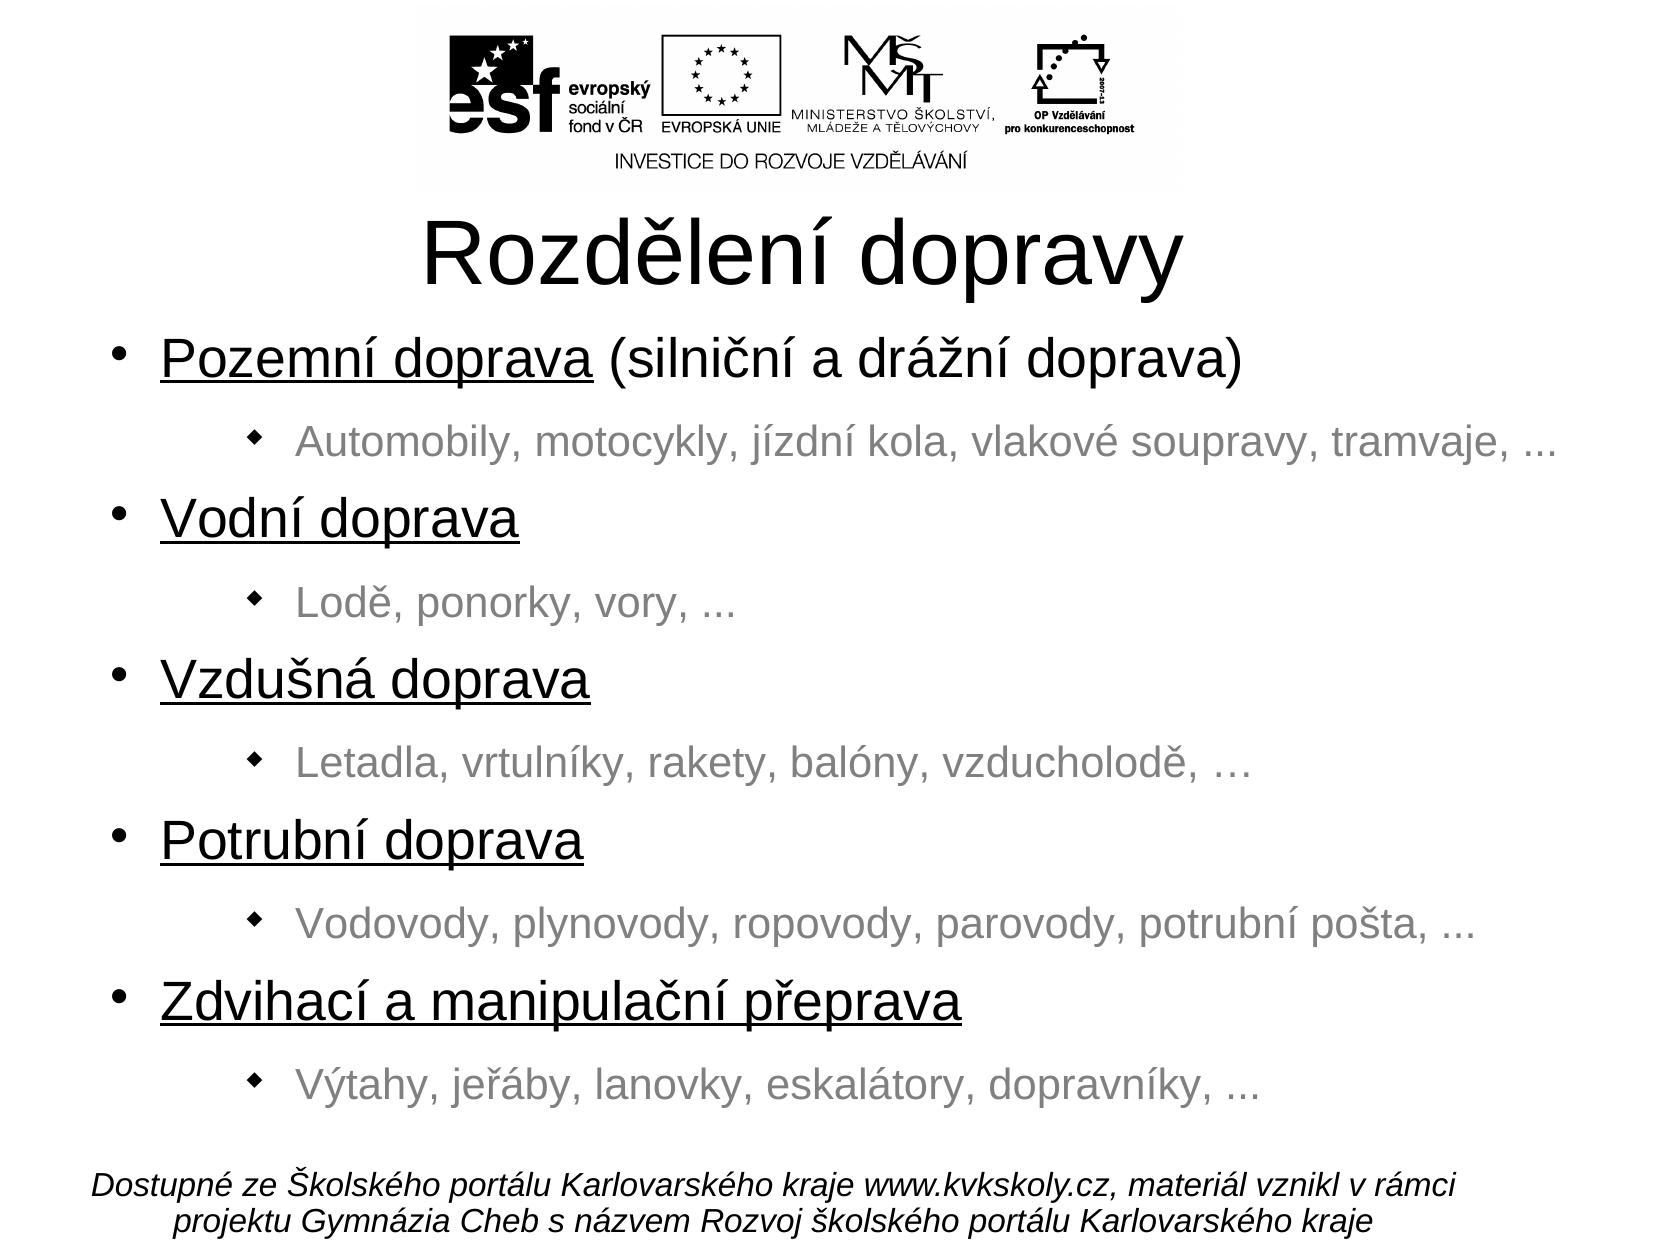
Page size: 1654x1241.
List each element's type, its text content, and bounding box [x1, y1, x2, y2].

picture [413, 4, 1181, 193]
title Rozdělení dopravy [59, 147, 1548, 355]
text_box Dostupné ze Školského portálu Karlovarského kraje www.kvkskoly.cz, materiál vznikl v rámci projektu Gymnázia Cheb s názvem Rozvoj školského portálu Karlovarského kraje [59, 1168, 1490, 1241]
list Pozemní doprava (silniční a drážní doprava) Automobily, motocykly, jízdní kola, vlakové soupravy, tramvaje, ... Vodní doprava Lodě, ponorky, vory, ... Vzdušná doprava Letadla, vrtulníky, rakety, balóny, vzducholodě, … Potrubní doprava Vodovody, plynovody, ropovody, parovody, potrubní pošta, ... Zdvihací a manipulační přeprava Výtahy, jeřáby, lanovky, eskalátory, dopravníky, ... [76, 323, 1565, 1152]
